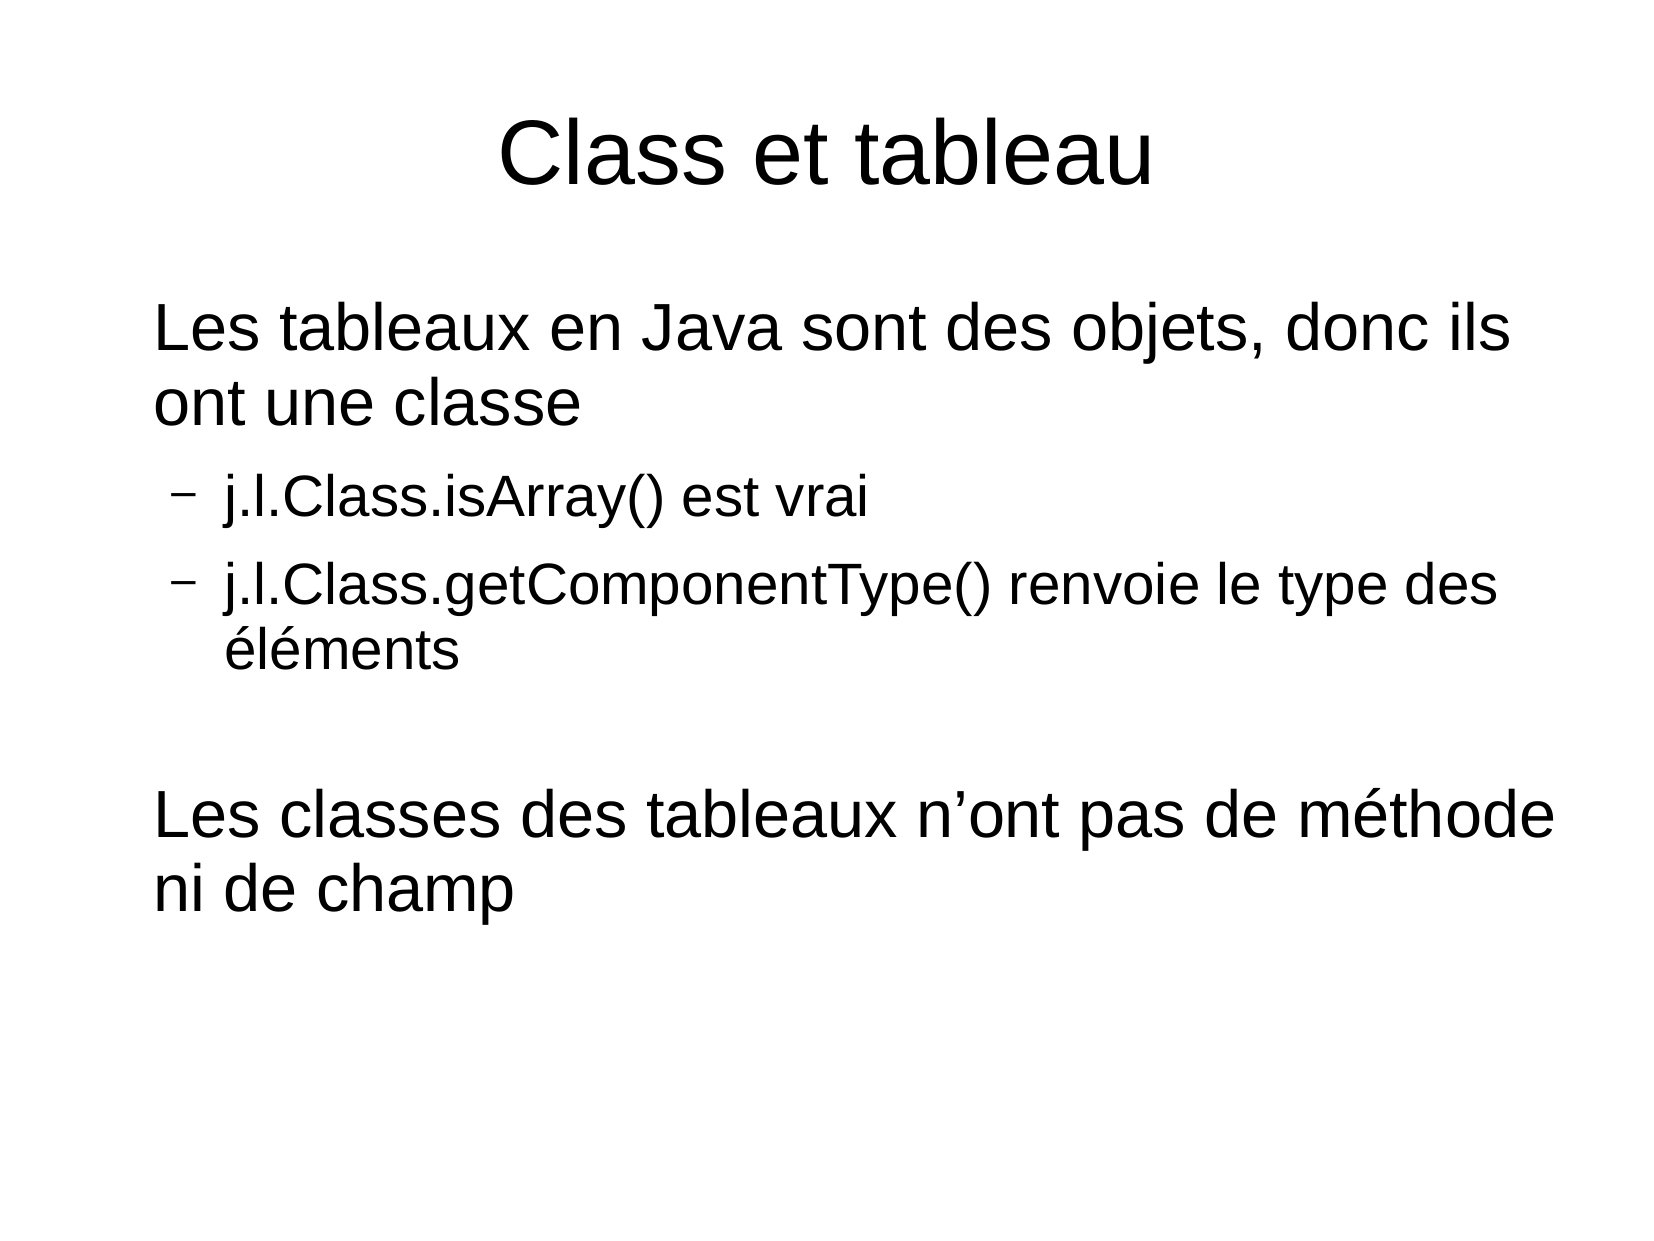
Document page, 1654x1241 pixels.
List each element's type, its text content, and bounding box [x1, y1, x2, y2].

list Les tableaux en Java sont des objets, donc ils ont une classe j.l.Class.isArray() est vrai j.l.Class.getComponentType() renvoie le type des éléments Les classes des tableaux n’ont pas de méthode ni de champ [82, 290, 1571, 1010]
title Class et tableau [82, 49, 1571, 257]
